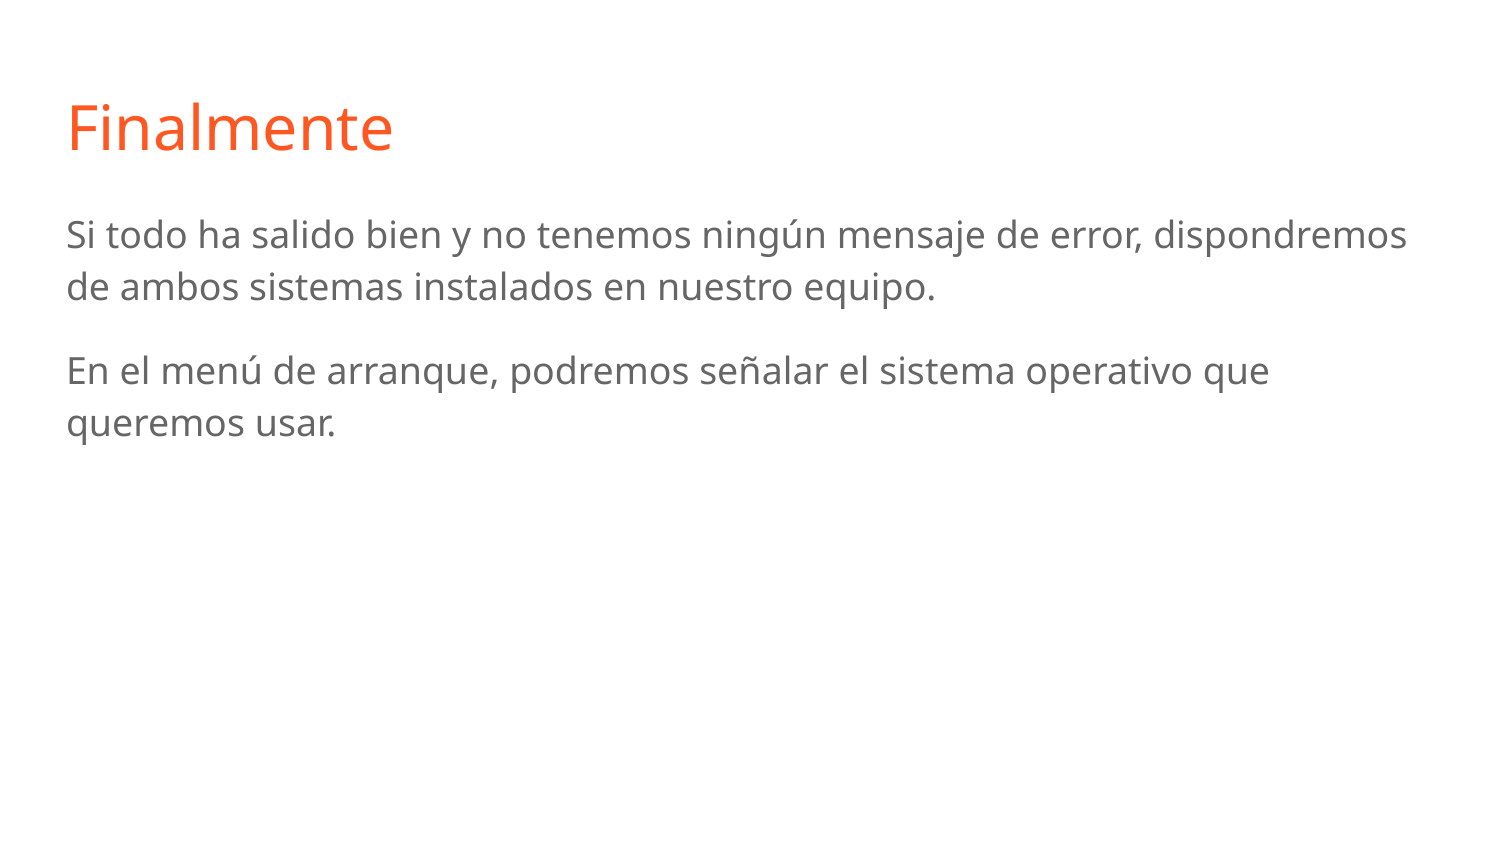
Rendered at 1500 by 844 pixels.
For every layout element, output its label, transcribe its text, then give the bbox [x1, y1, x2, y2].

list Si todo ha salido bien y no tenemos ningún mensaje de error, dispondremos de ambos sistemas instalados en nuestro equipo. En el menú de arranque, podremos señalar el sistema operativo que queremos usar. [51, 189, 1449, 750]
title Finalmente [51, 72, 1449, 167]
